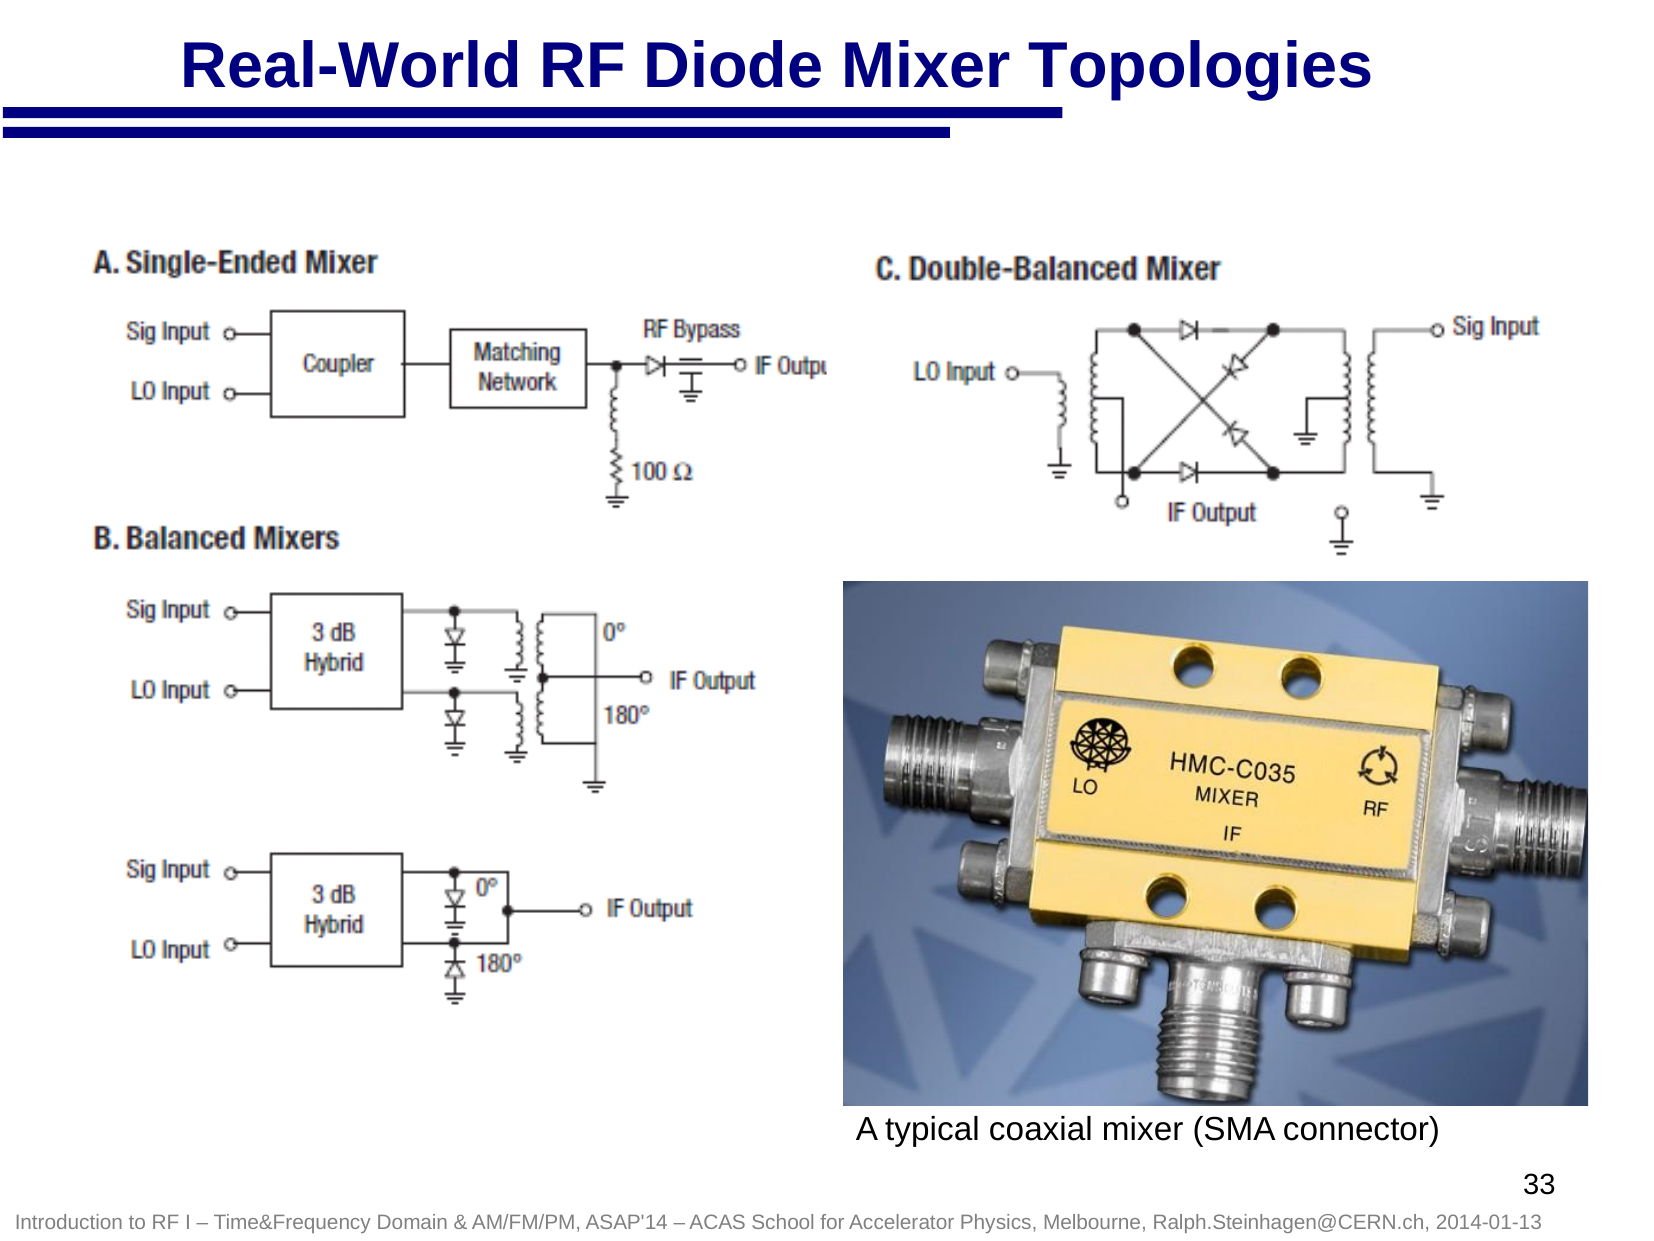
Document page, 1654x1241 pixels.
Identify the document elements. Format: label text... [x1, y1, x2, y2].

text_box A typical coaxial mixer (SMA connector) [841, 1100, 1654, 1155]
picture [36, 221, 1624, 1100]
text_box <number> [1184, 1155, 1571, 1216]
title Real-World RF Diode Mixer Topologies [165, 0, 1532, 124]
